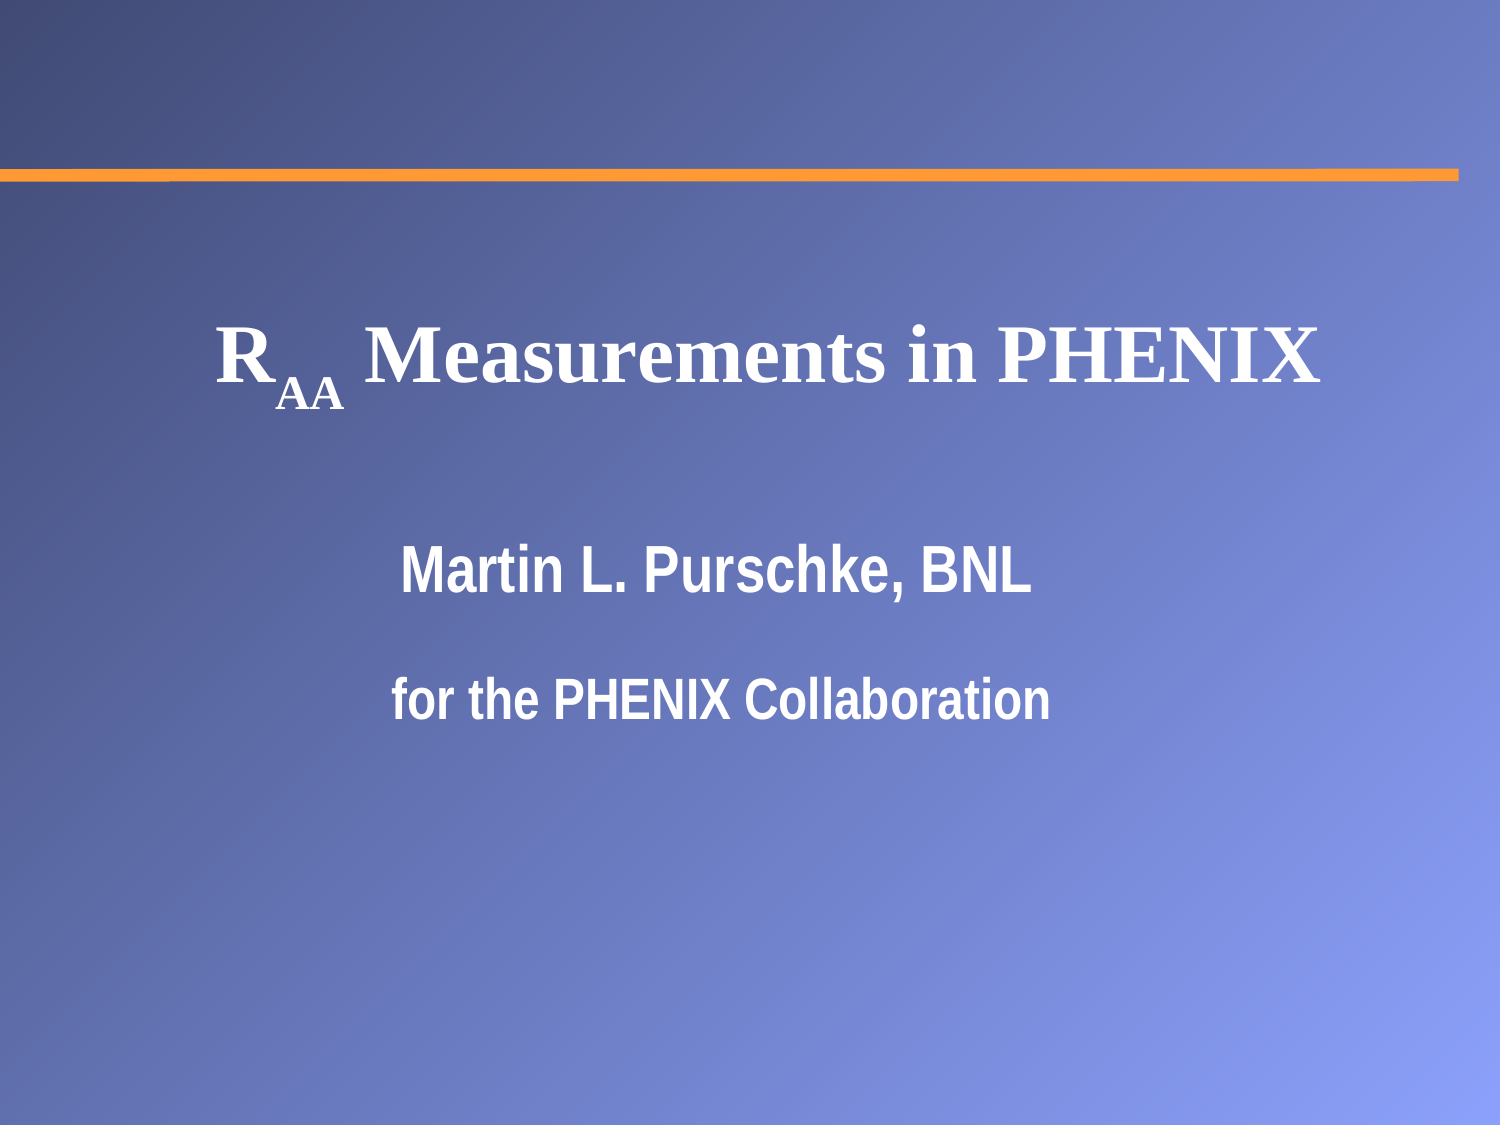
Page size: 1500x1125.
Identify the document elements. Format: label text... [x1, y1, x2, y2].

text_box RAA Measurements in PHENIX [74, 301, 1463, 417]
text_box for the PHENIX Collaboration [328, 648, 1116, 744]
text_box Martin L. Purschke, BNL [98, 508, 1337, 624]
